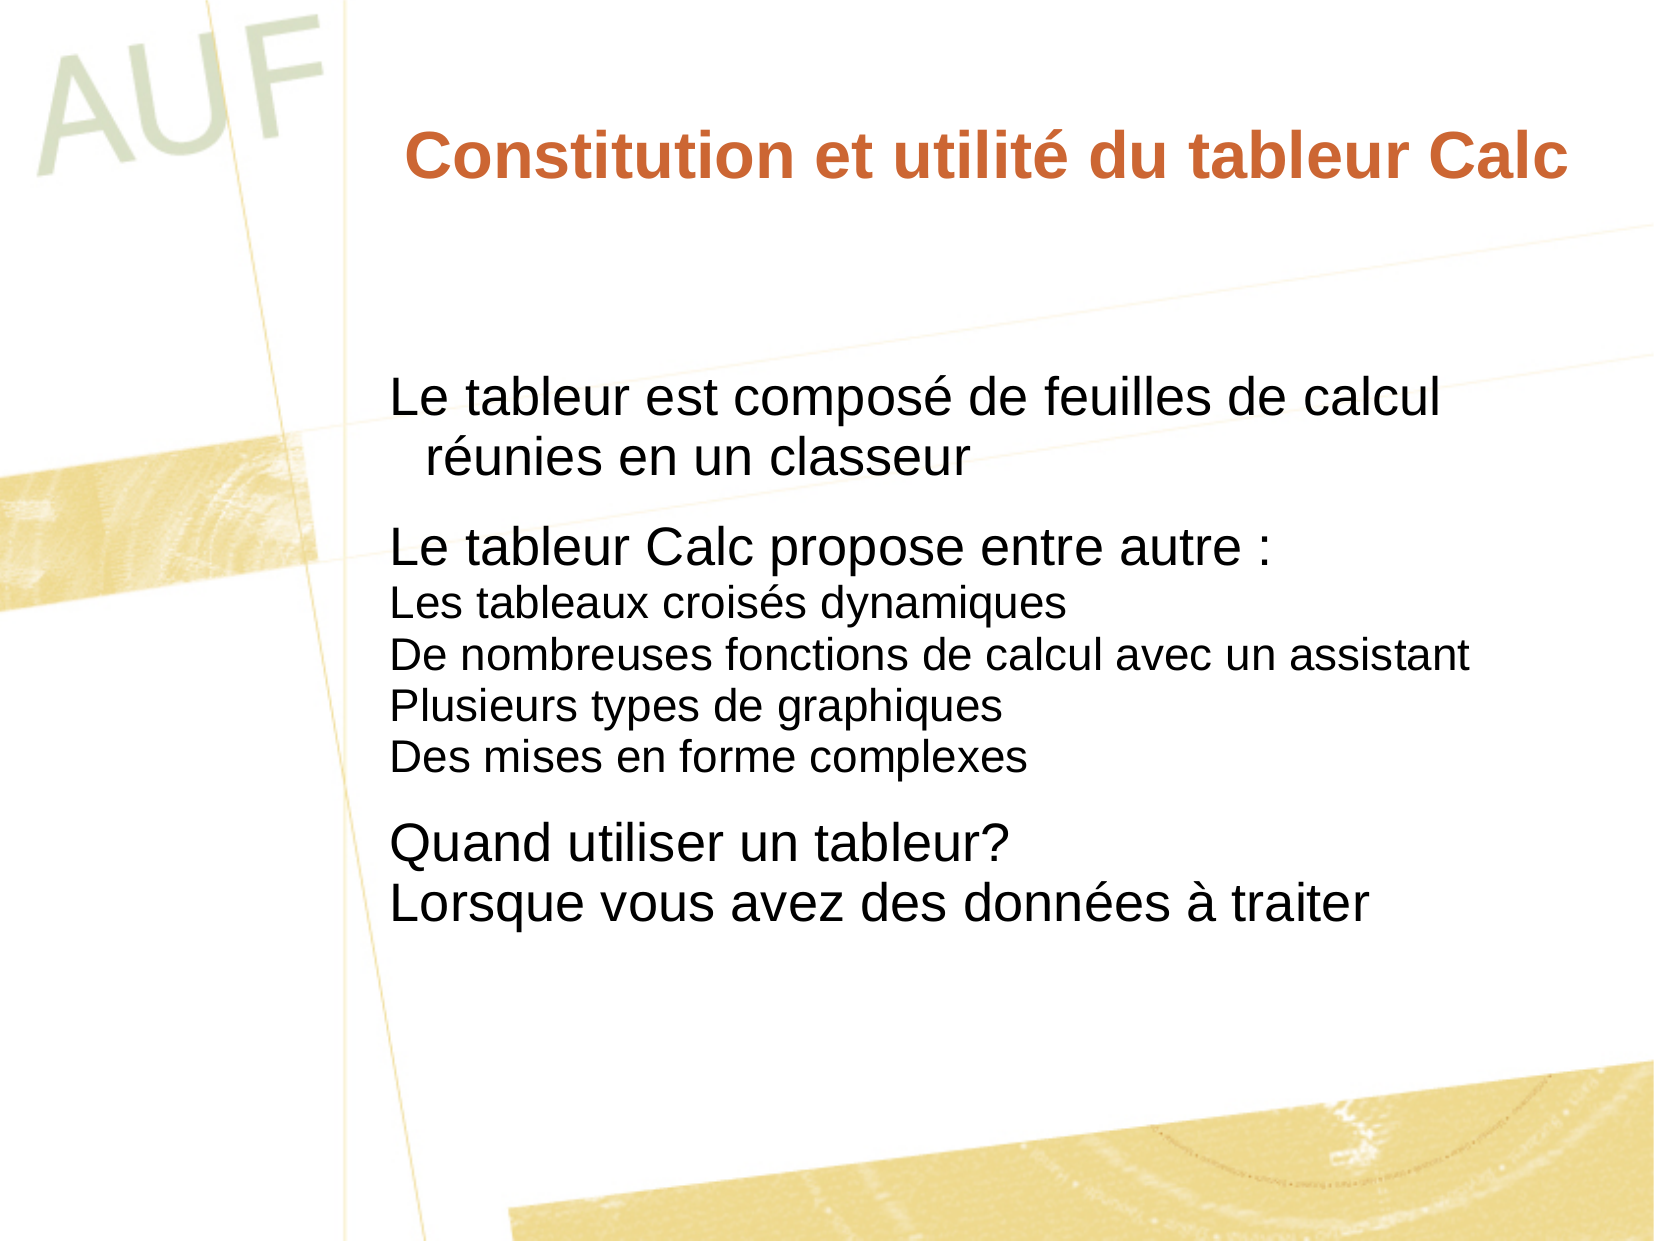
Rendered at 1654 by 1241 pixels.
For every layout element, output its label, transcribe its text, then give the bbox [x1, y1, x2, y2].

picture [0, 0, 1654, 1241]
title Constitution et utilité du tableur Calc [324, 59, 1571, 252]
subtitle Le tableur est composé de feuilles de calcul réunies en un classeur Le tableur Calc propose entre autre : Les tableaux croisés dynamiques De nombreuses fonctions de calcul avec un assistant Plusieurs types de graphiques Des mises en forme complexes Quand utiliser un tableur? Lorsque vous avez des données à traiter [354, 236, 1571, 1063]
